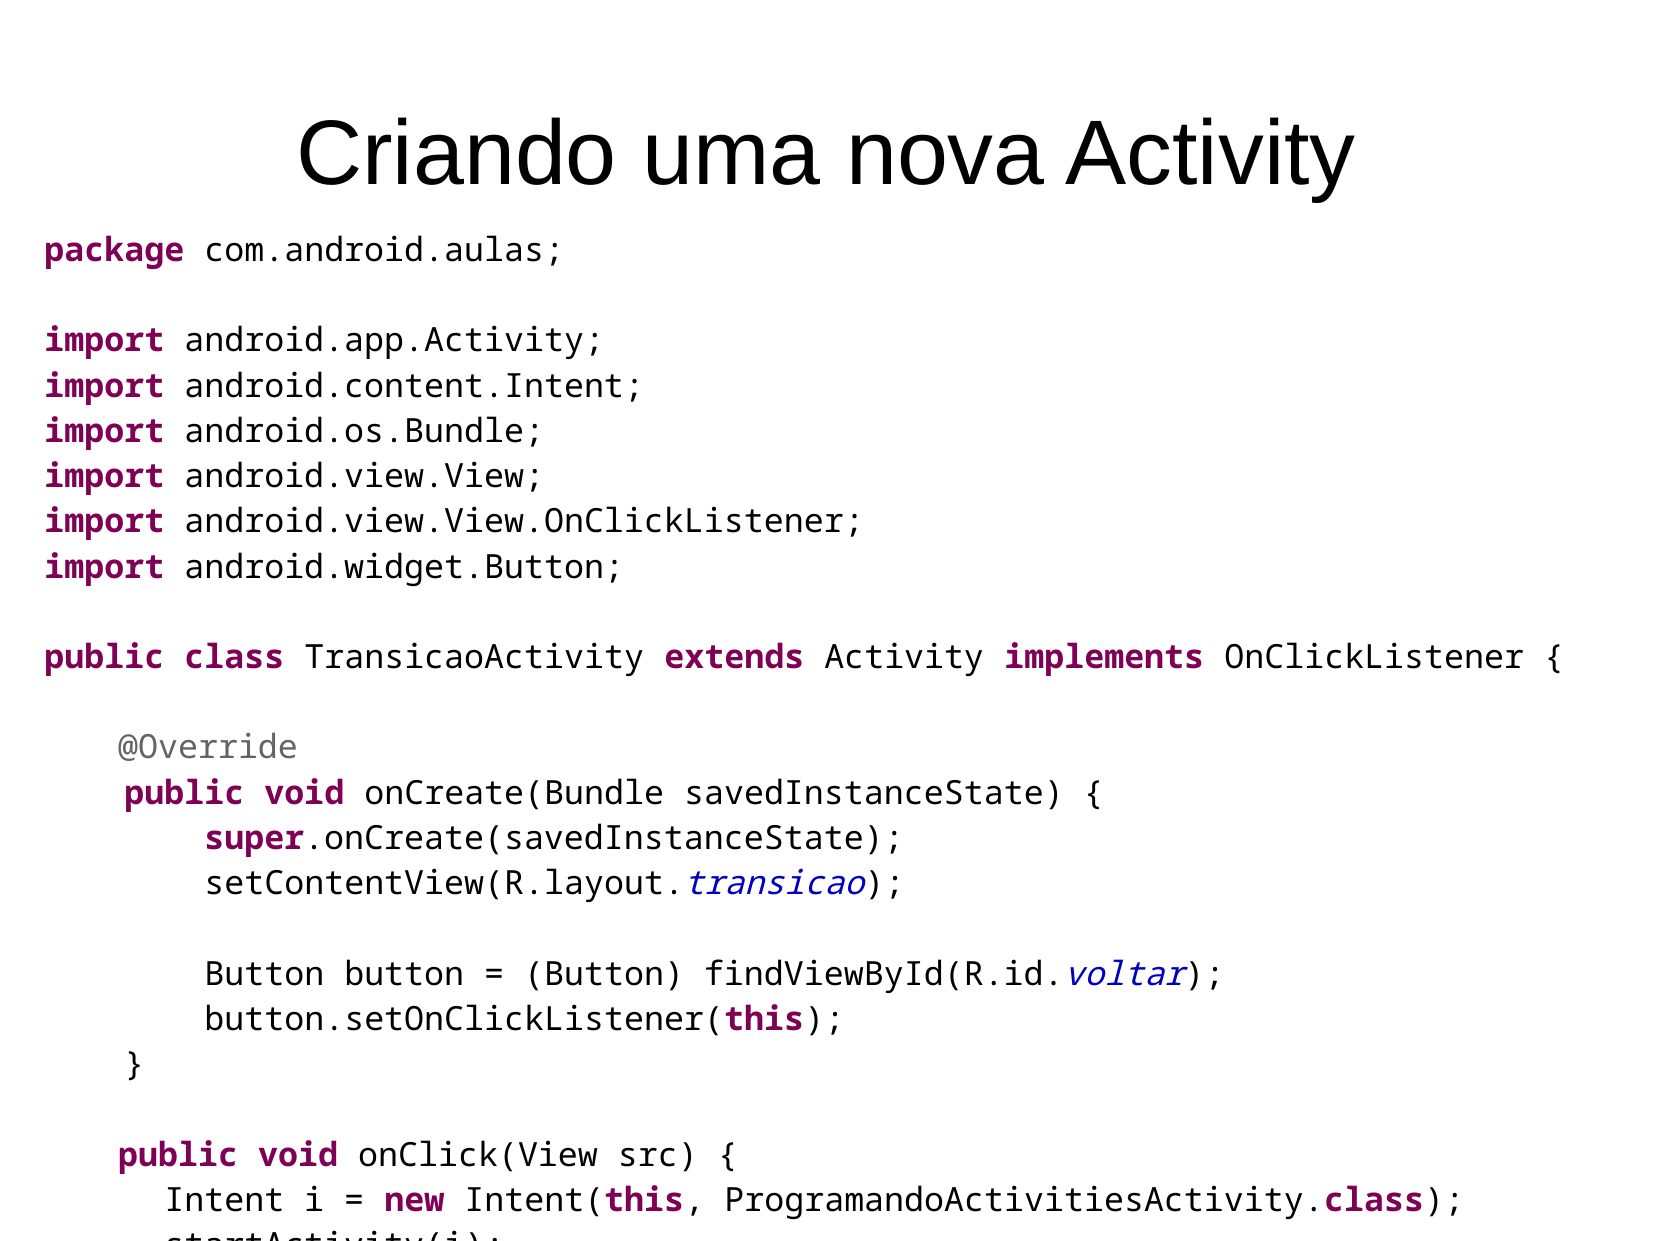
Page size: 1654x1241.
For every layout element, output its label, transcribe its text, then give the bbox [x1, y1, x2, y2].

text_box package com.android.aulas; import android.app.Activity; import android.content.Intent; import android.os.Bundle; import android.view.View; import android.view.View.OnClickListener; import android.widget.Button; public class TransicaoActivity extends Activity implements OnClickListener { @Override public void onCreate(Bundle savedInstanceState) { super.onCreate(savedInstanceState); setContentView(R.layout.transicao); Button button = (Button) findViewById(R.id.voltar); button.setOnClickListener(this); } public void onClick(View src) { Intent i = new Intent(this, ProgramandoActivitiesActivity.class); startActivity(i); } } [29, 218, 1447, 1241]
title Criando uma nova Activity [82, 49, 1571, 257]
